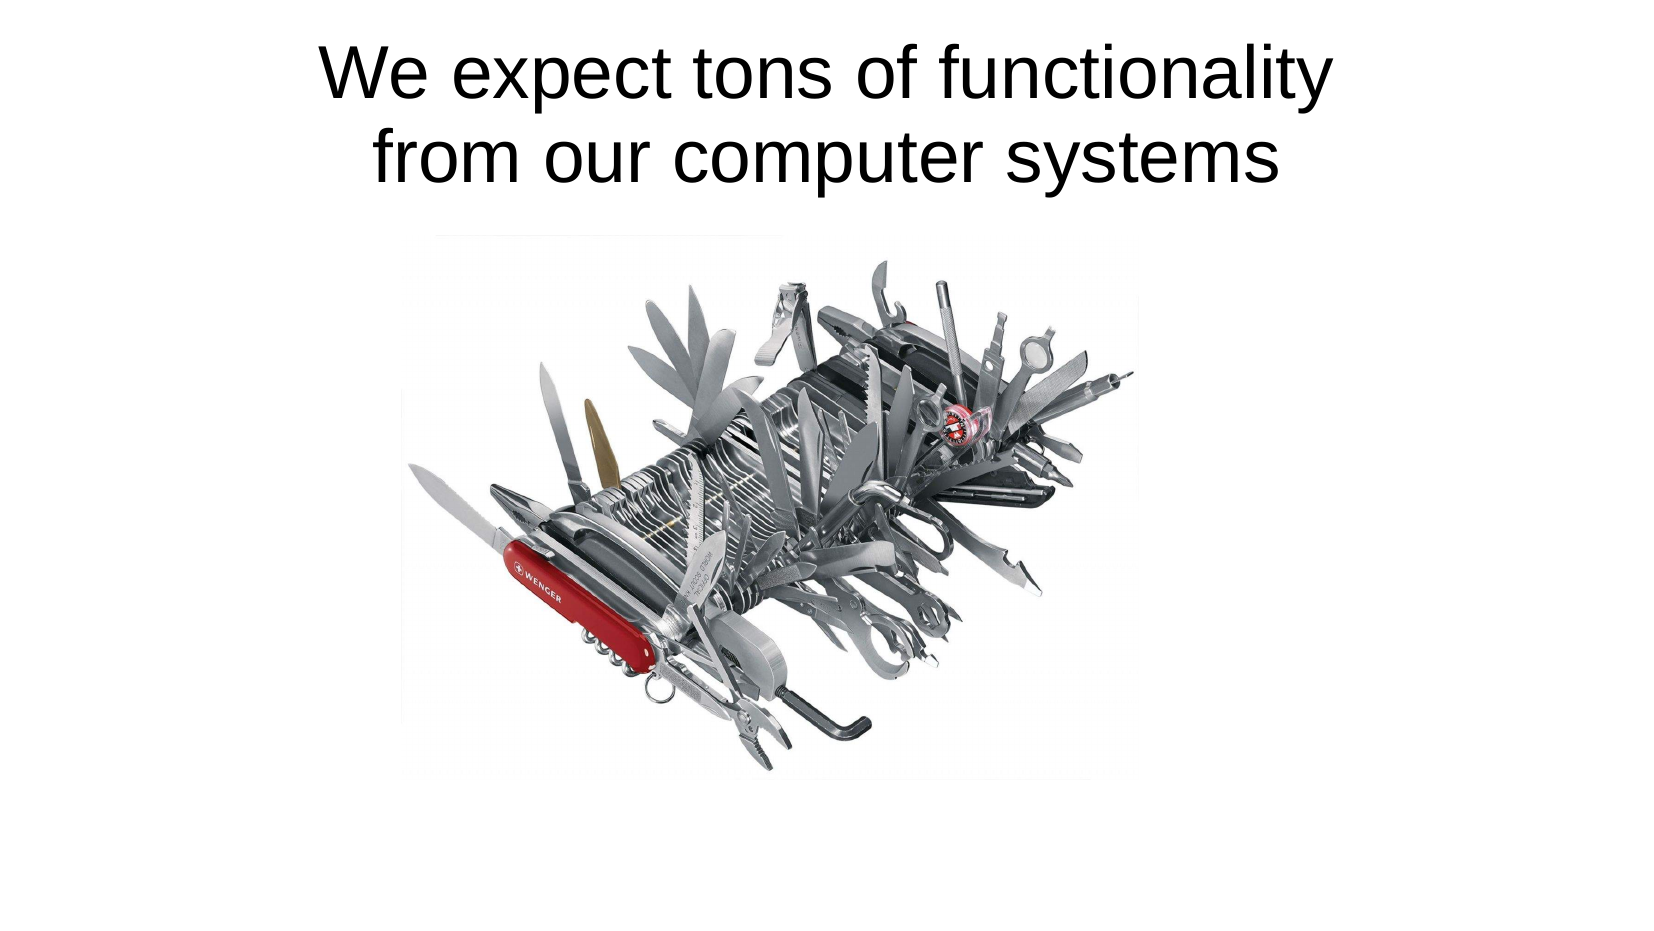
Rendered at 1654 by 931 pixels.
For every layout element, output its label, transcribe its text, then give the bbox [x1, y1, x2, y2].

picture [401, 235, 1139, 780]
title We expect tons of functionality from our computer systems [82, 30, 1571, 199]
